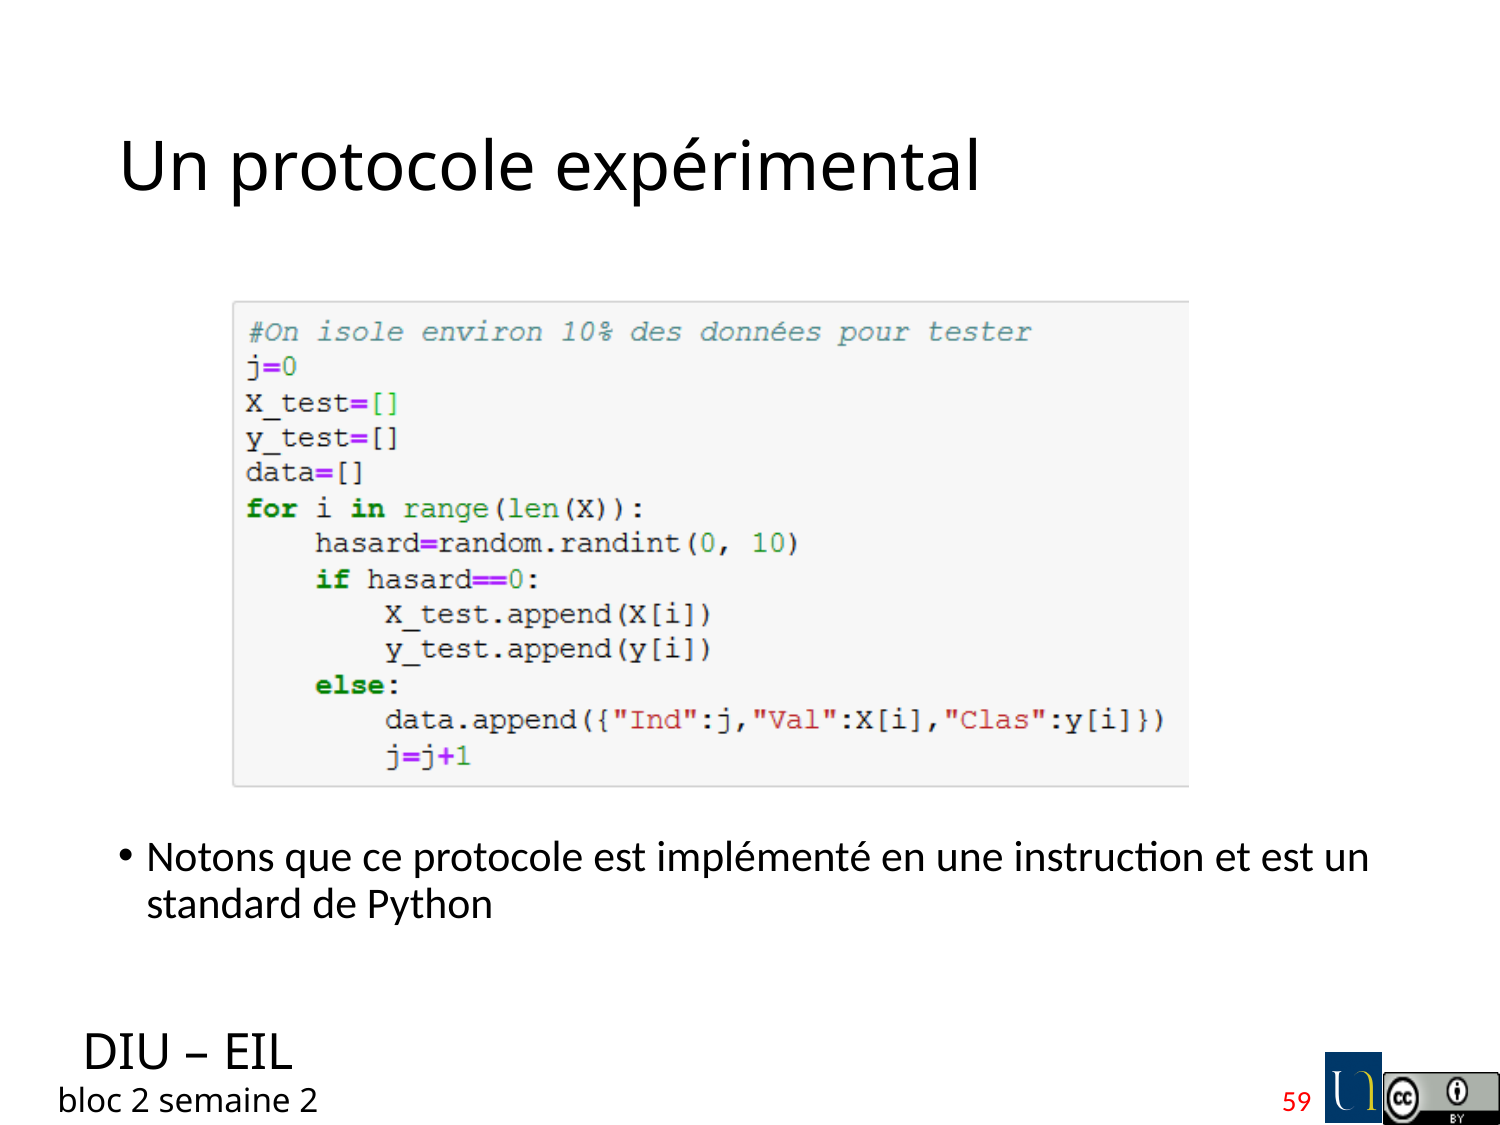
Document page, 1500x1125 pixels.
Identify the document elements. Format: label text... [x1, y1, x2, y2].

picture [1383, 1072, 1500, 1125]
slide_number <numéro> [1240, 1070, 1327, 1125]
title Un protocole expérimental [103, 59, 1397, 278]
picture [1325, 1052, 1382, 1123]
list Notons que ce protocole est implémenté en une instruction et est un standard de Python [103, 826, 1397, 1014]
picture [217, 277, 1189, 798]
